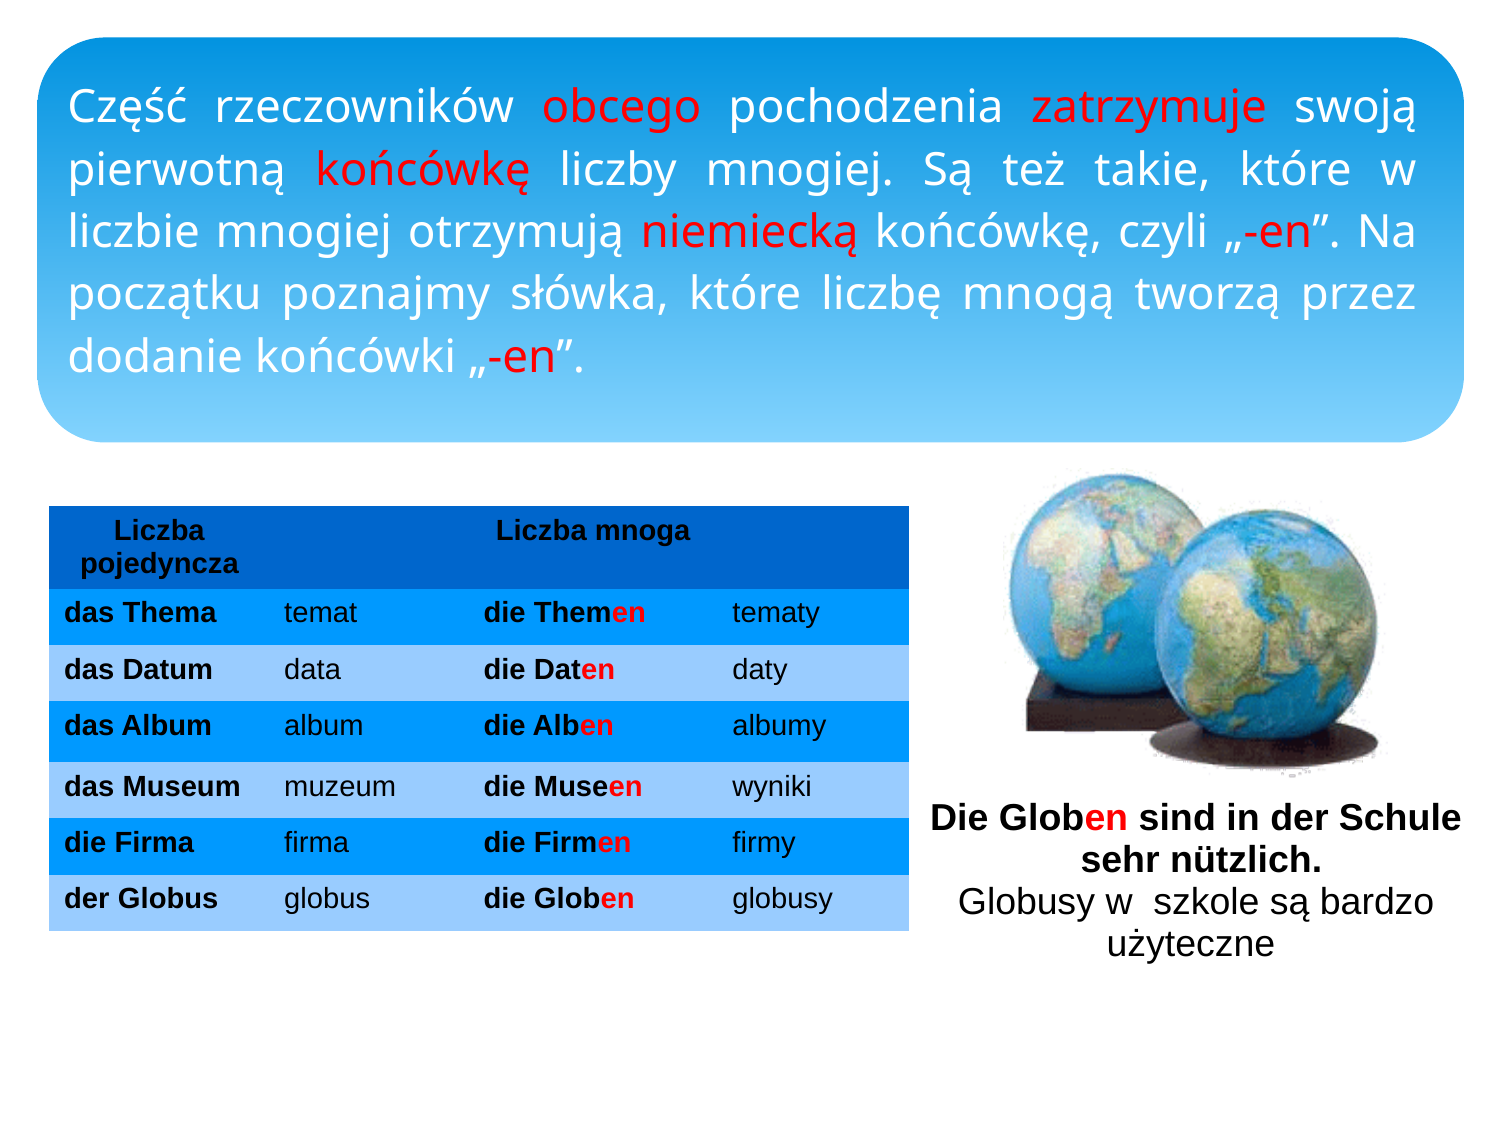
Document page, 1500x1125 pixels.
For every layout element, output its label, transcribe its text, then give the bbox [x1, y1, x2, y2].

table_cell muzeum [269, 762, 469, 818]
picture [1003, 468, 1388, 798]
table_cell die Daten [469, 645, 718, 701]
table_header Liczba pojedyncza [49, 506, 269, 589]
table_cell temat [269, 589, 469, 645]
table_cell globus [269, 875, 469, 931]
table_cell tematy [718, 589, 909, 645]
table_cell wyniki [718, 762, 909, 818]
title Część rzeczowników obcego pochodzenia zatrzymuje swoją pierwotną końcówkę liczby mnogiej. Są też takie, które w liczbie mnogiej otrzymują niemiecką końcówkę, czyli „-en”. Na początku poznajmy słówka, które liczbę mnogą tworzą przez dodanie końcówki „-en”. [67, 90, 1418, 370]
table_cell die Themen [469, 589, 718, 645]
table_cell der Globus [49, 875, 269, 931]
table_cell die Firma [49, 818, 269, 875]
table_cell data [269, 645, 469, 701]
table_header [269, 506, 469, 589]
table_cell das Museum [49, 762, 269, 818]
table_cell das Thema [49, 589, 269, 645]
table_cell firma [269, 818, 469, 875]
table_header Liczba mnoga [469, 506, 718, 589]
table_cell die Museen [469, 762, 718, 818]
text_box Die Globen sind in der Schule sehr nützlich. Globusy w szkole są bardzo użyteczne [915, 789, 1478, 975]
table_cell das Album [49, 701, 269, 762]
table_cell albumy [718, 701, 909, 762]
table_cell die Alben [469, 701, 718, 762]
table_cell globusy [718, 875, 909, 931]
table_cell album [269, 701, 469, 762]
table_cell firmy [718, 818, 909, 875]
table_cell das Datum [49, 645, 269, 701]
table_header [718, 506, 909, 589]
table_cell die Globen [469, 875, 718, 931]
table_cell die Firmen [469, 818, 718, 875]
table_cell daty [718, 645, 909, 701]
